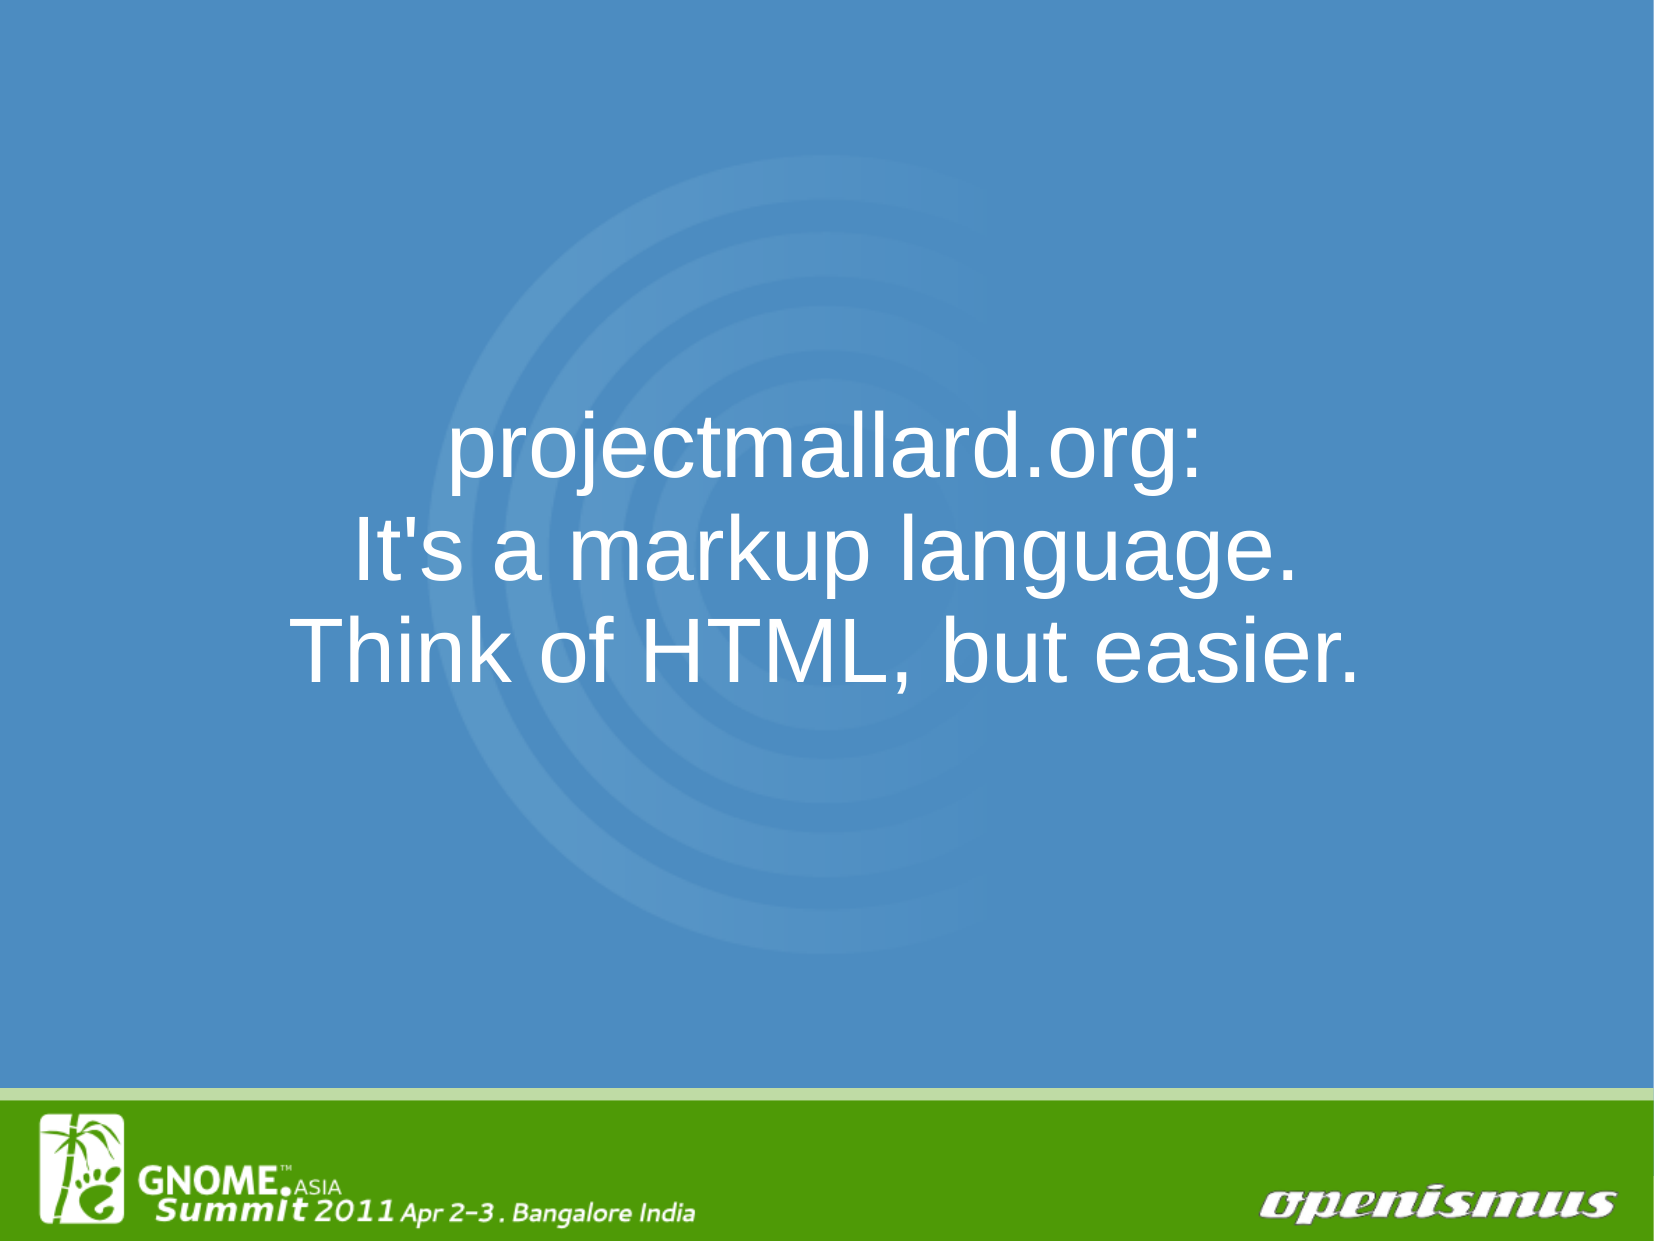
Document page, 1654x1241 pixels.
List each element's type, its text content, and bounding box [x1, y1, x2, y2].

picture [0, 0, 1654, 1241]
title projectmallard.org: It's a markup language. Think of HTML, but easier. [82, 394, 1571, 703]
